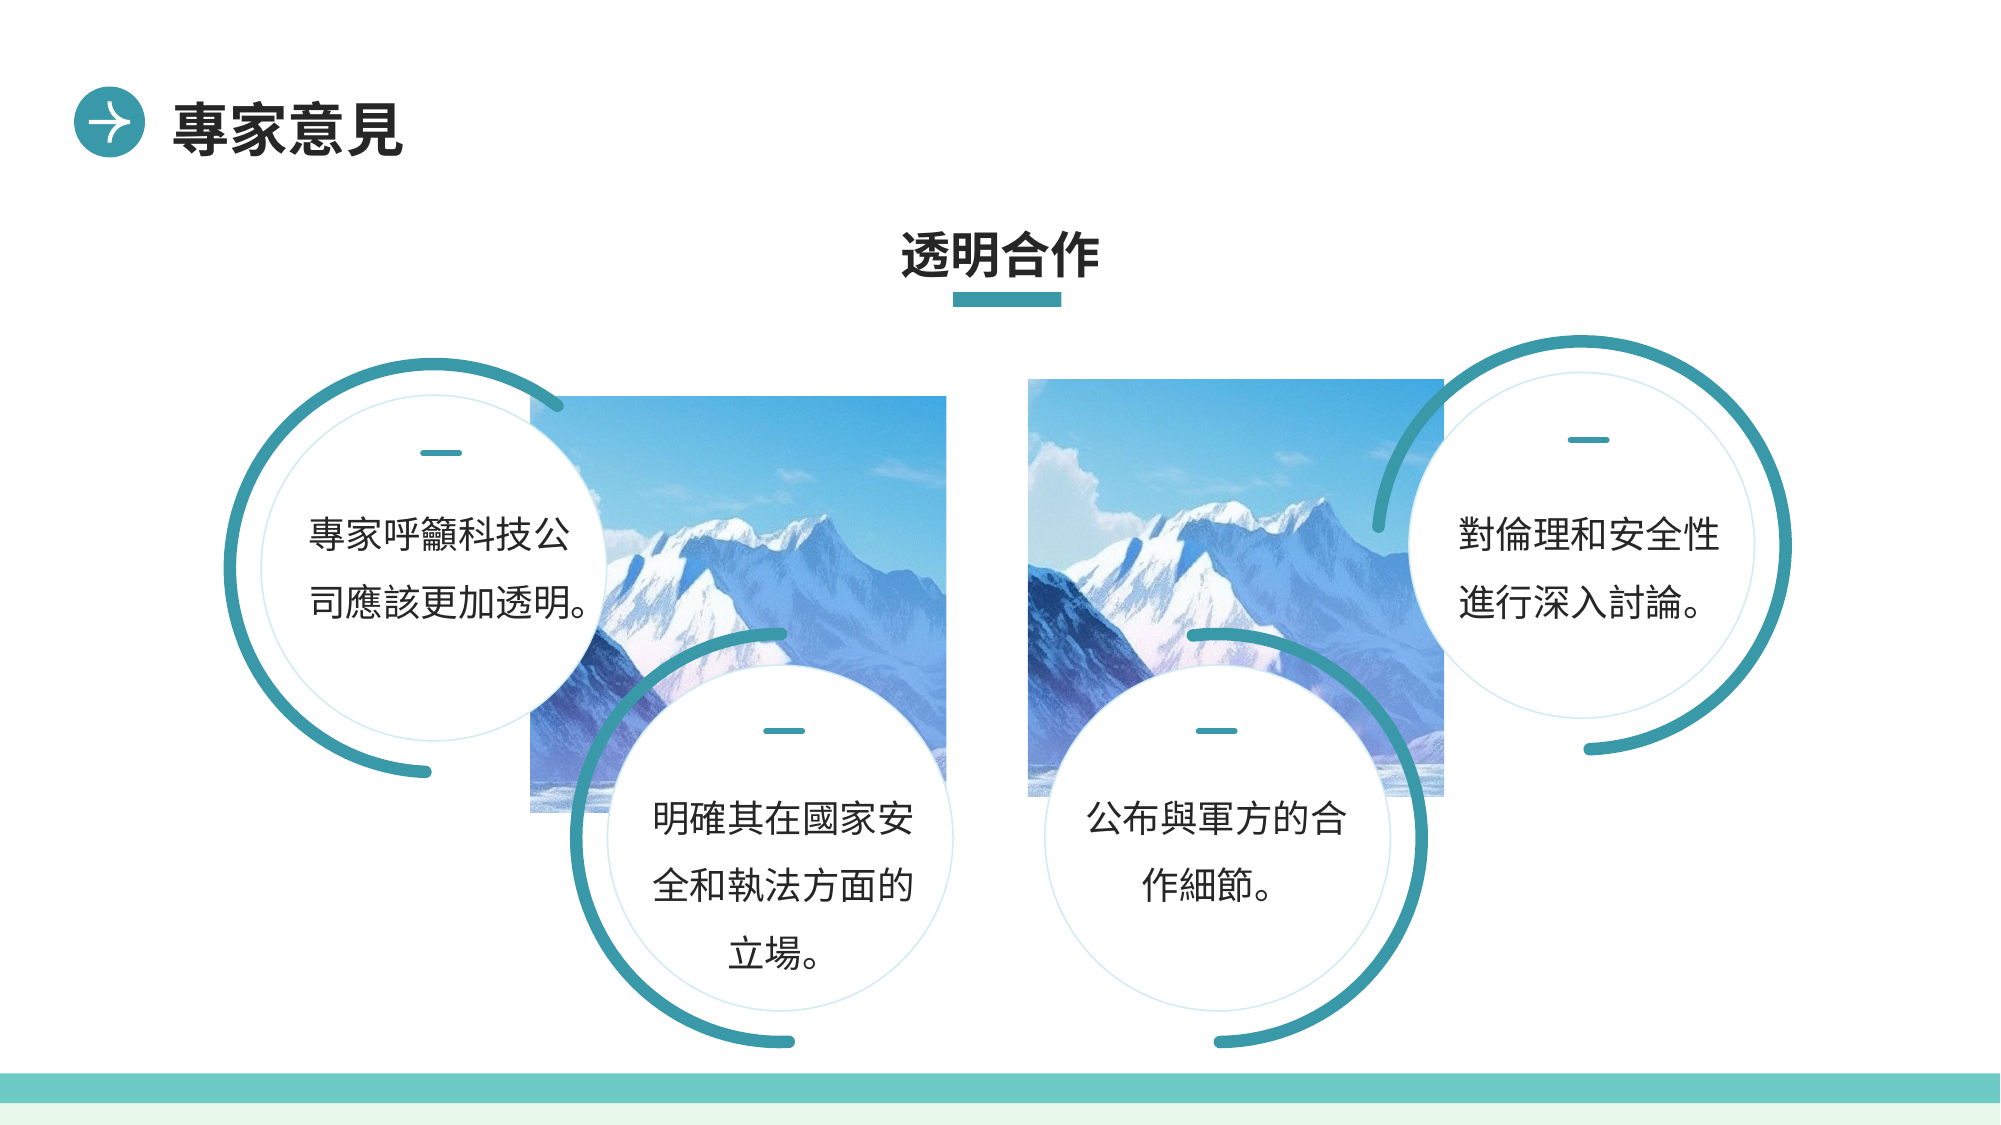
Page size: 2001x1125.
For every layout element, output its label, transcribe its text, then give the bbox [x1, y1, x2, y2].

text_box 專家呼籲科技公司應該更加透明。 [295, 488, 584, 686]
text_box [0, 0, 2000, 1125]
text_box 明確其在國家安全和執法方面的立場。 [645, 772, 922, 969]
text_box 公布與軍方的合作細節。 [1078, 772, 1355, 969]
text_box 對倫理和安全性進行深入討論。 [1451, 488, 1728, 686]
picture [530, 396, 947, 813]
picture [1027, 379, 1445, 797]
text_box 專家意見 [171, 86, 1890, 158]
text_box 透明合作 [464, 158, 1536, 284]
